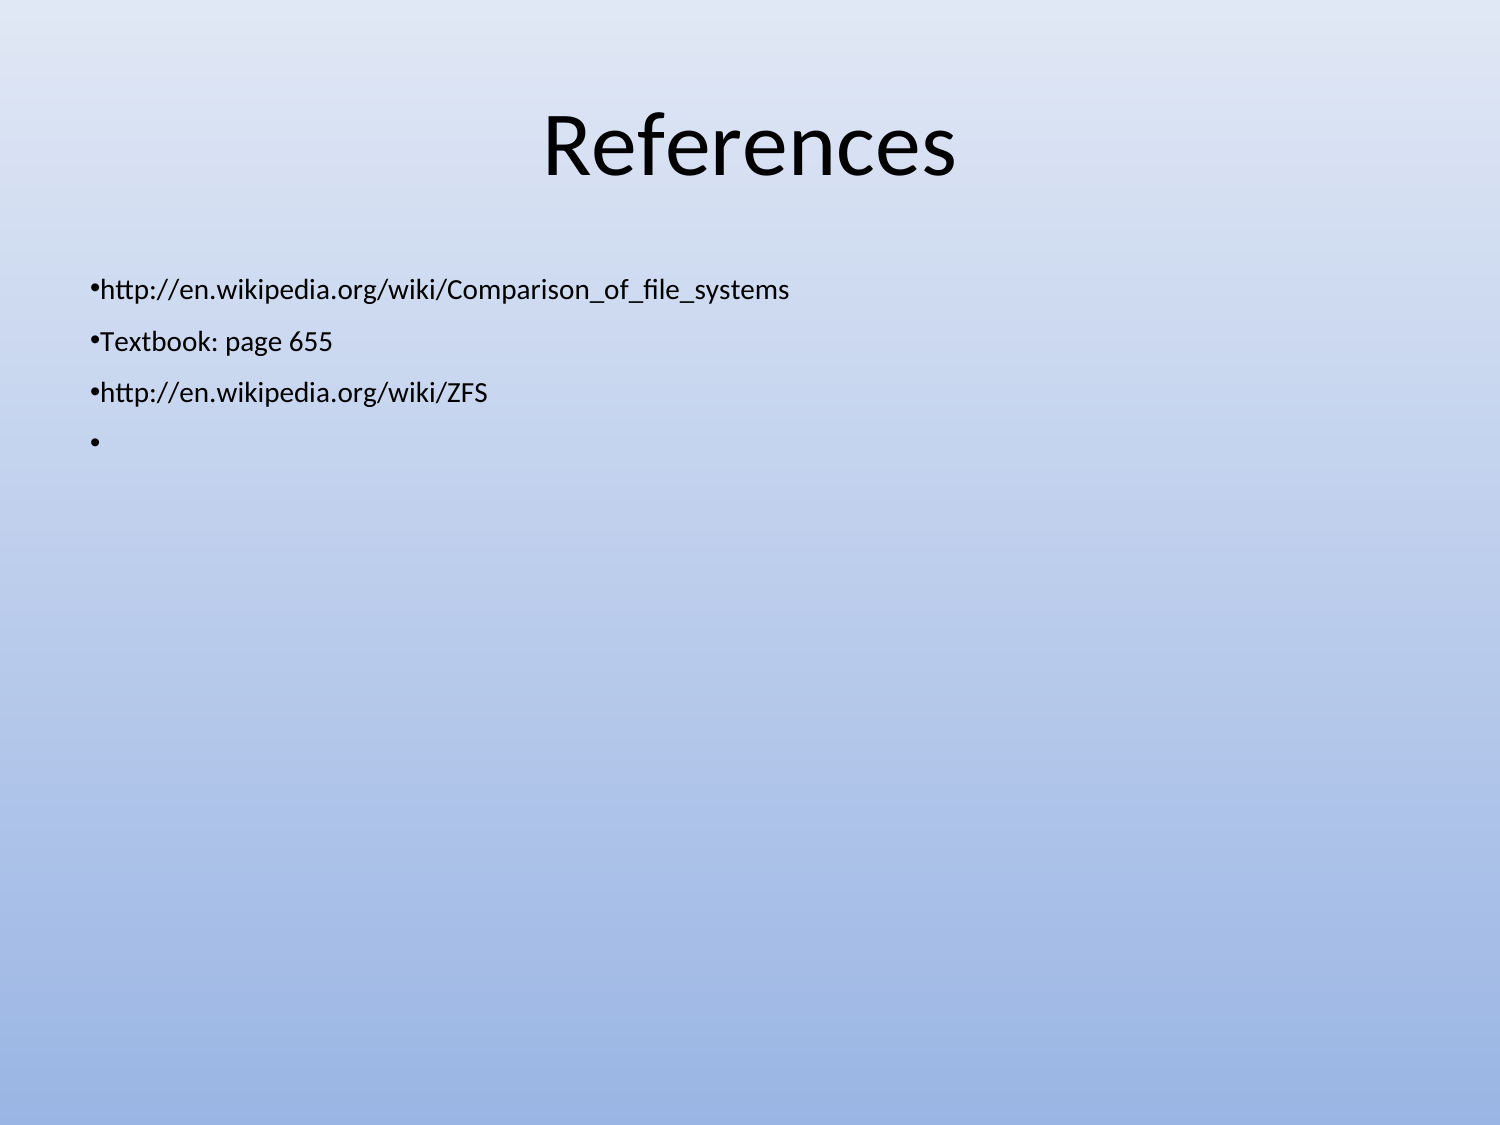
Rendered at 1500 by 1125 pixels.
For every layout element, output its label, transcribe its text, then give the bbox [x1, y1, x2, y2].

title References [75, 45, 1426, 233]
list http://en.wikipedia.org/wiki/Comparison_of_file_systems Textbook: page 655 http://en.wikipedia.org/wiki/ZFS [75, 262, 1426, 1005]
